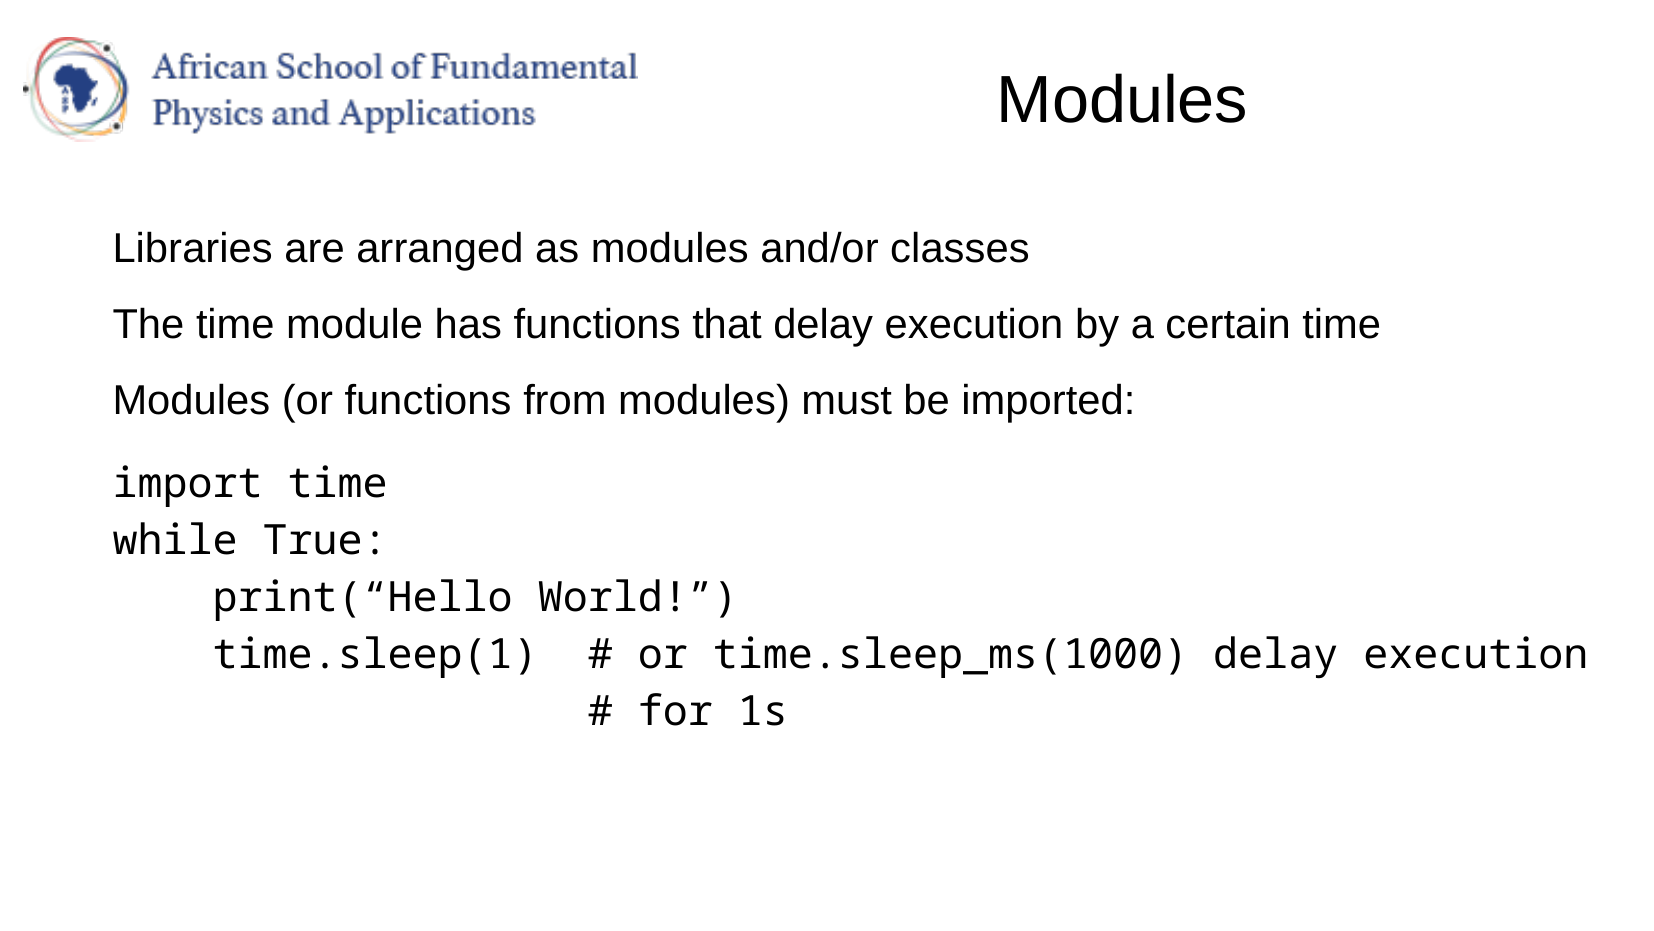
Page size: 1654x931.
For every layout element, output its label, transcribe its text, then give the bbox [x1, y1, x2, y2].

title Modules [635, 21, 1610, 177]
list Libraries are arranged as modules and/or classes The time module has functions that delay execution by a certain time Modules (or functions from modules) must be imported: import time while True: print(“Hello World!”) time.sleep(1) # or time.sleep_ms(1000) delay execution # for 1s [112, 225, 1601, 765]
picture [23, 37, 635, 142]
